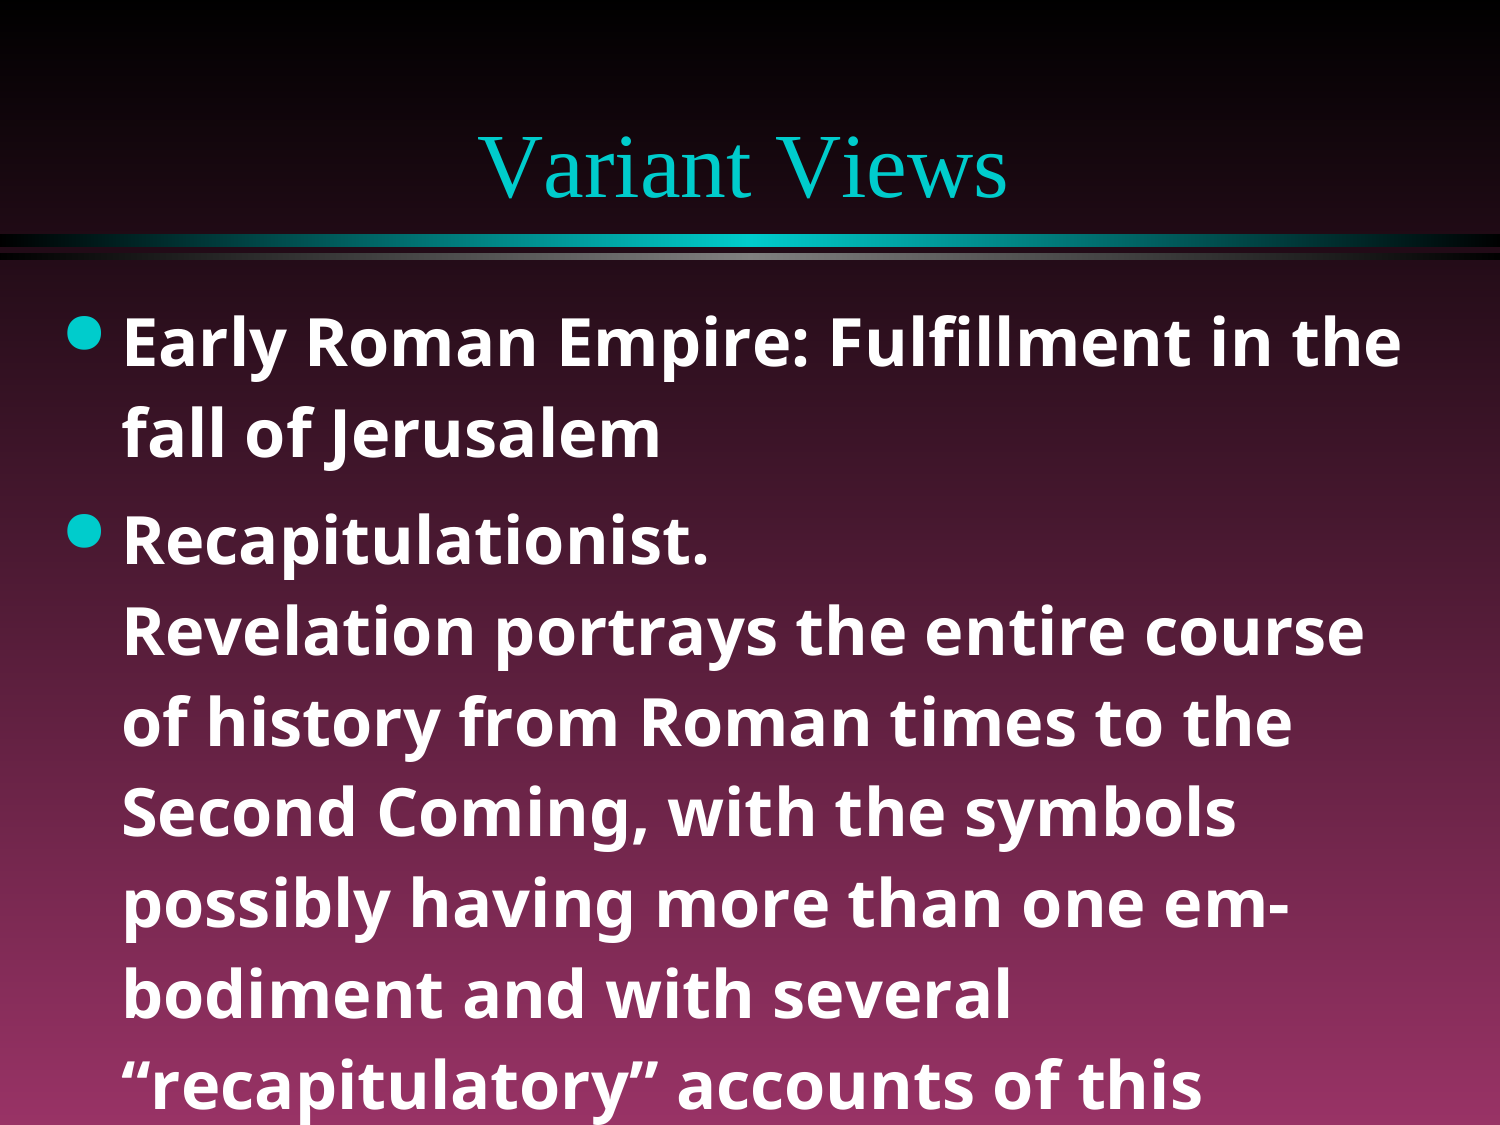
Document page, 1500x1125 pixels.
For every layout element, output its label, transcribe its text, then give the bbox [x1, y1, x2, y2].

title Variant Views [99, 37, 1388, 225]
list Early Roman Empire: Fulfillment in the fall of Jerusalem Recapitulationist. Revelation portrays the entire course of history from Roman times to the Second Coming, with the symbols possibly having more than one em-bodiment and with several “recapitulatory” accounts of this period. [49, 287, 1438, 963]
